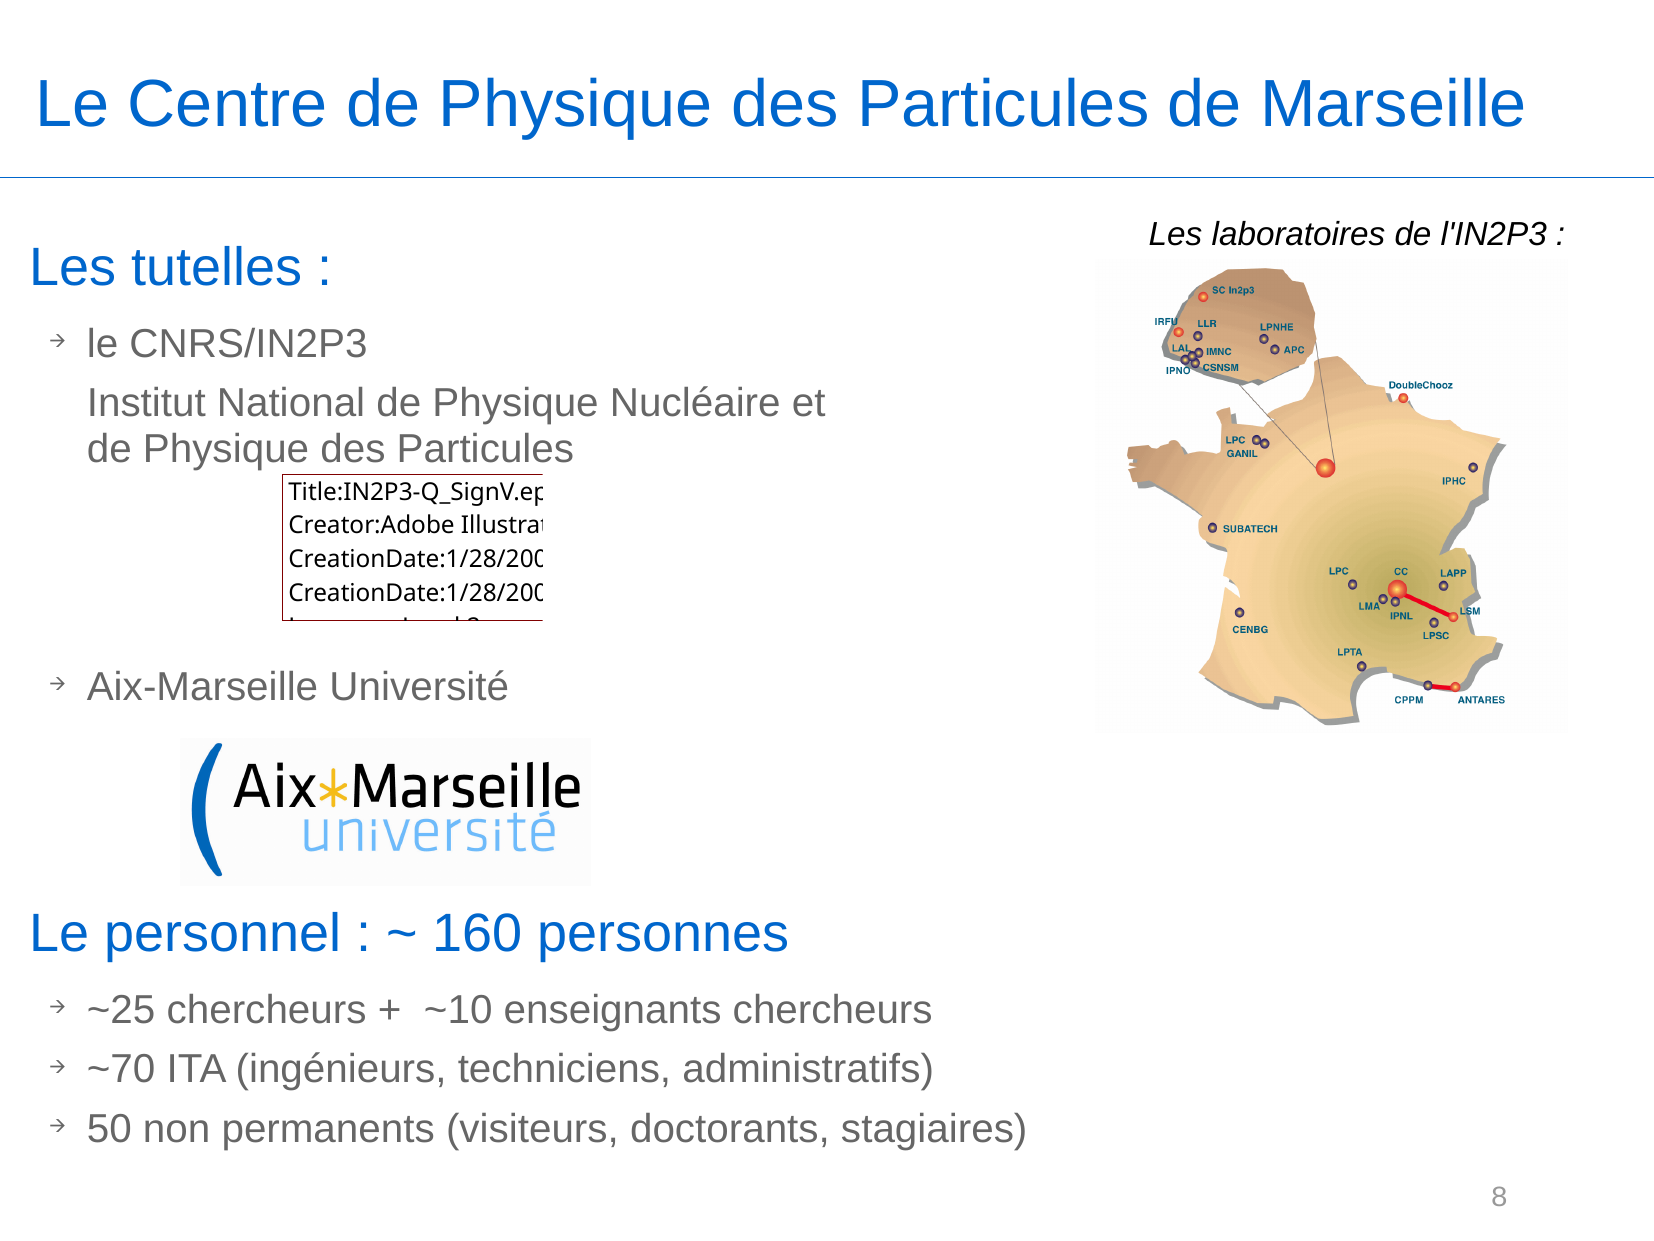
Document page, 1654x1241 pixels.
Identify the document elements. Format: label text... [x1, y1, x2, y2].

picture [180, 738, 591, 886]
text_box Les laboratoires de l'IN2P3 : [1133, 207, 1581, 260]
title Le Centre de Physique des Particules de Marseille [35, 29, 1589, 178]
picture [1095, 259, 1568, 733]
list Les tutelles : le CNRS/IN2P3 Institut National de Physique Nucléaire et de Physique des Particules Aix-Marseille Université Le personnel : ~ 160 personnes ~25 chercheurs + ~10 enseignants chercheurs ~70 ITA (ingénieurs, techniciens, administratifs) 50 non permanents (visiteurs, doctorants, stagiaires) [29, 236, 1374, 1152]
picture [280, 472, 543, 621]
